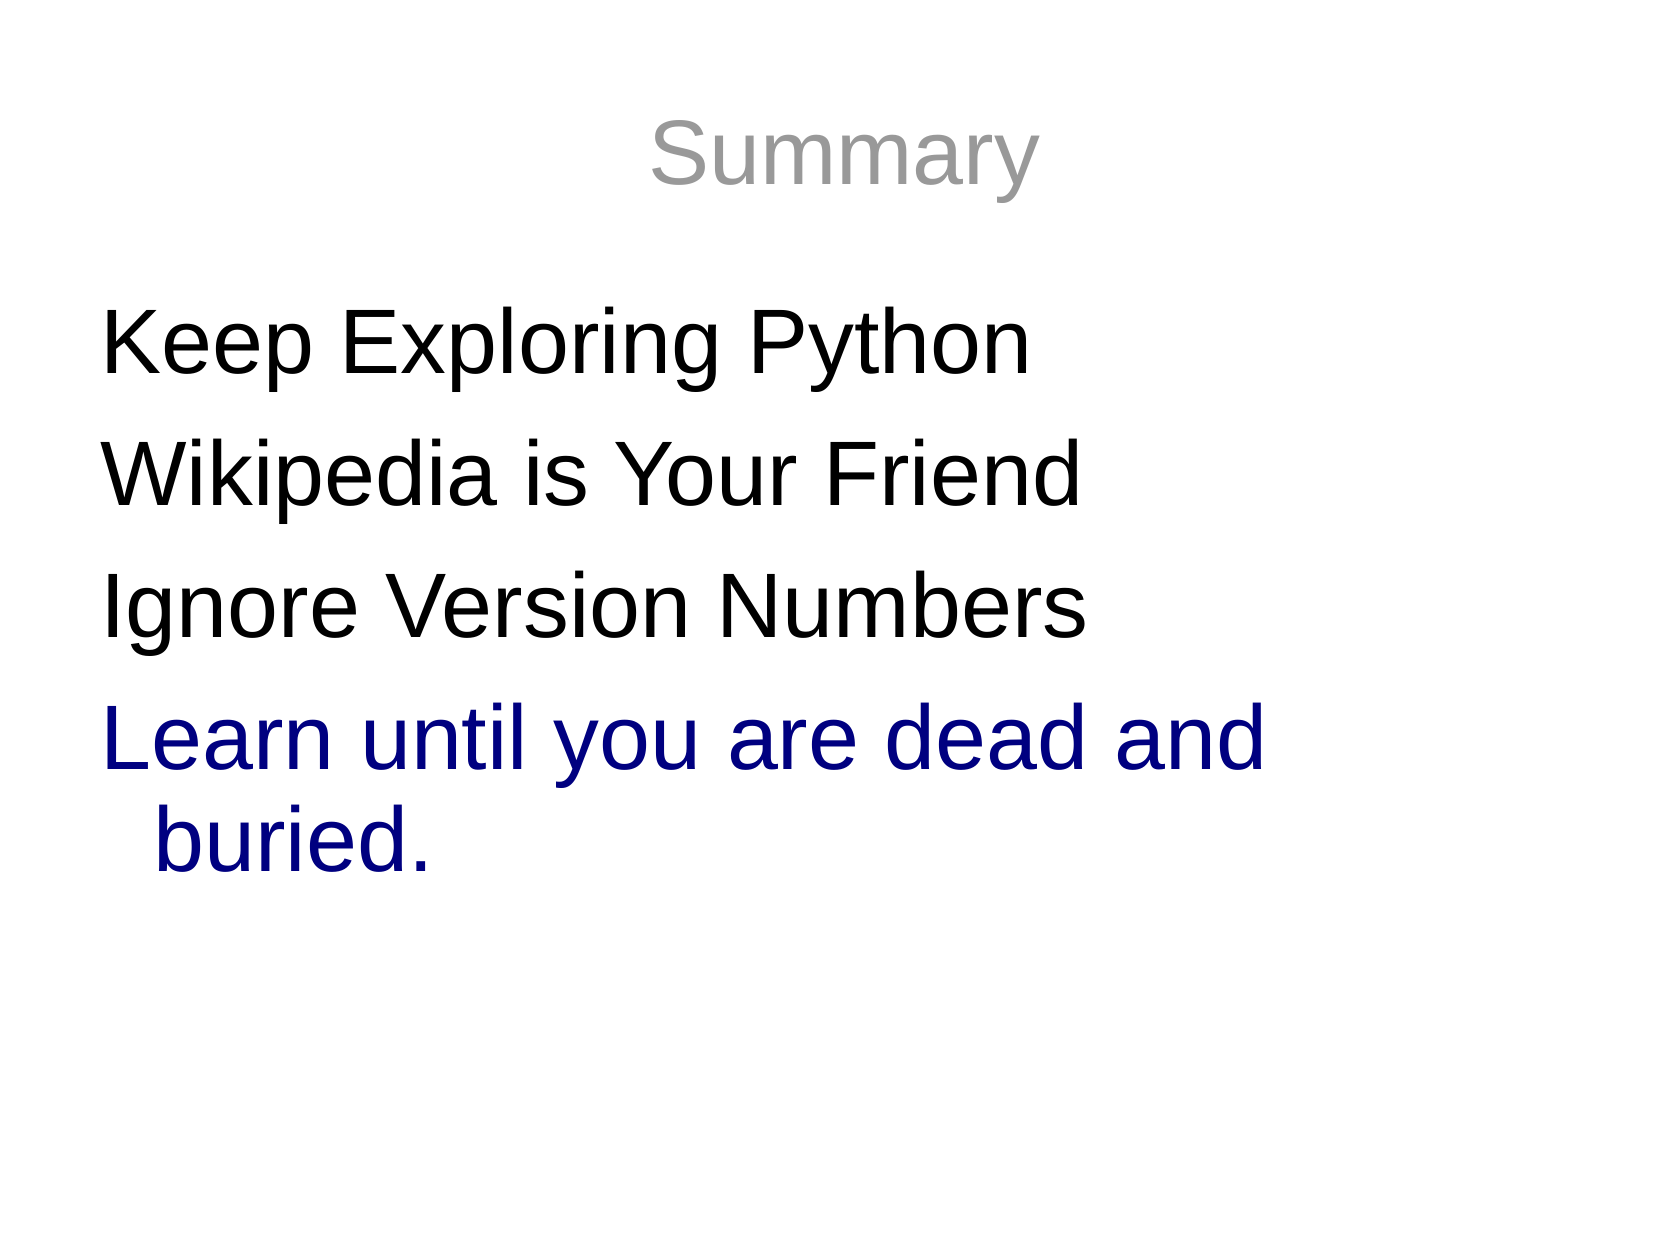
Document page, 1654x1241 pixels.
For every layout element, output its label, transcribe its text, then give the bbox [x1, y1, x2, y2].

title Summary [82, 49, 1571, 257]
list Keep Exploring Python Wikipedia is Your Friend Ignore Version Numbers Learn until you are dead and buried. [82, 290, 1571, 1094]
